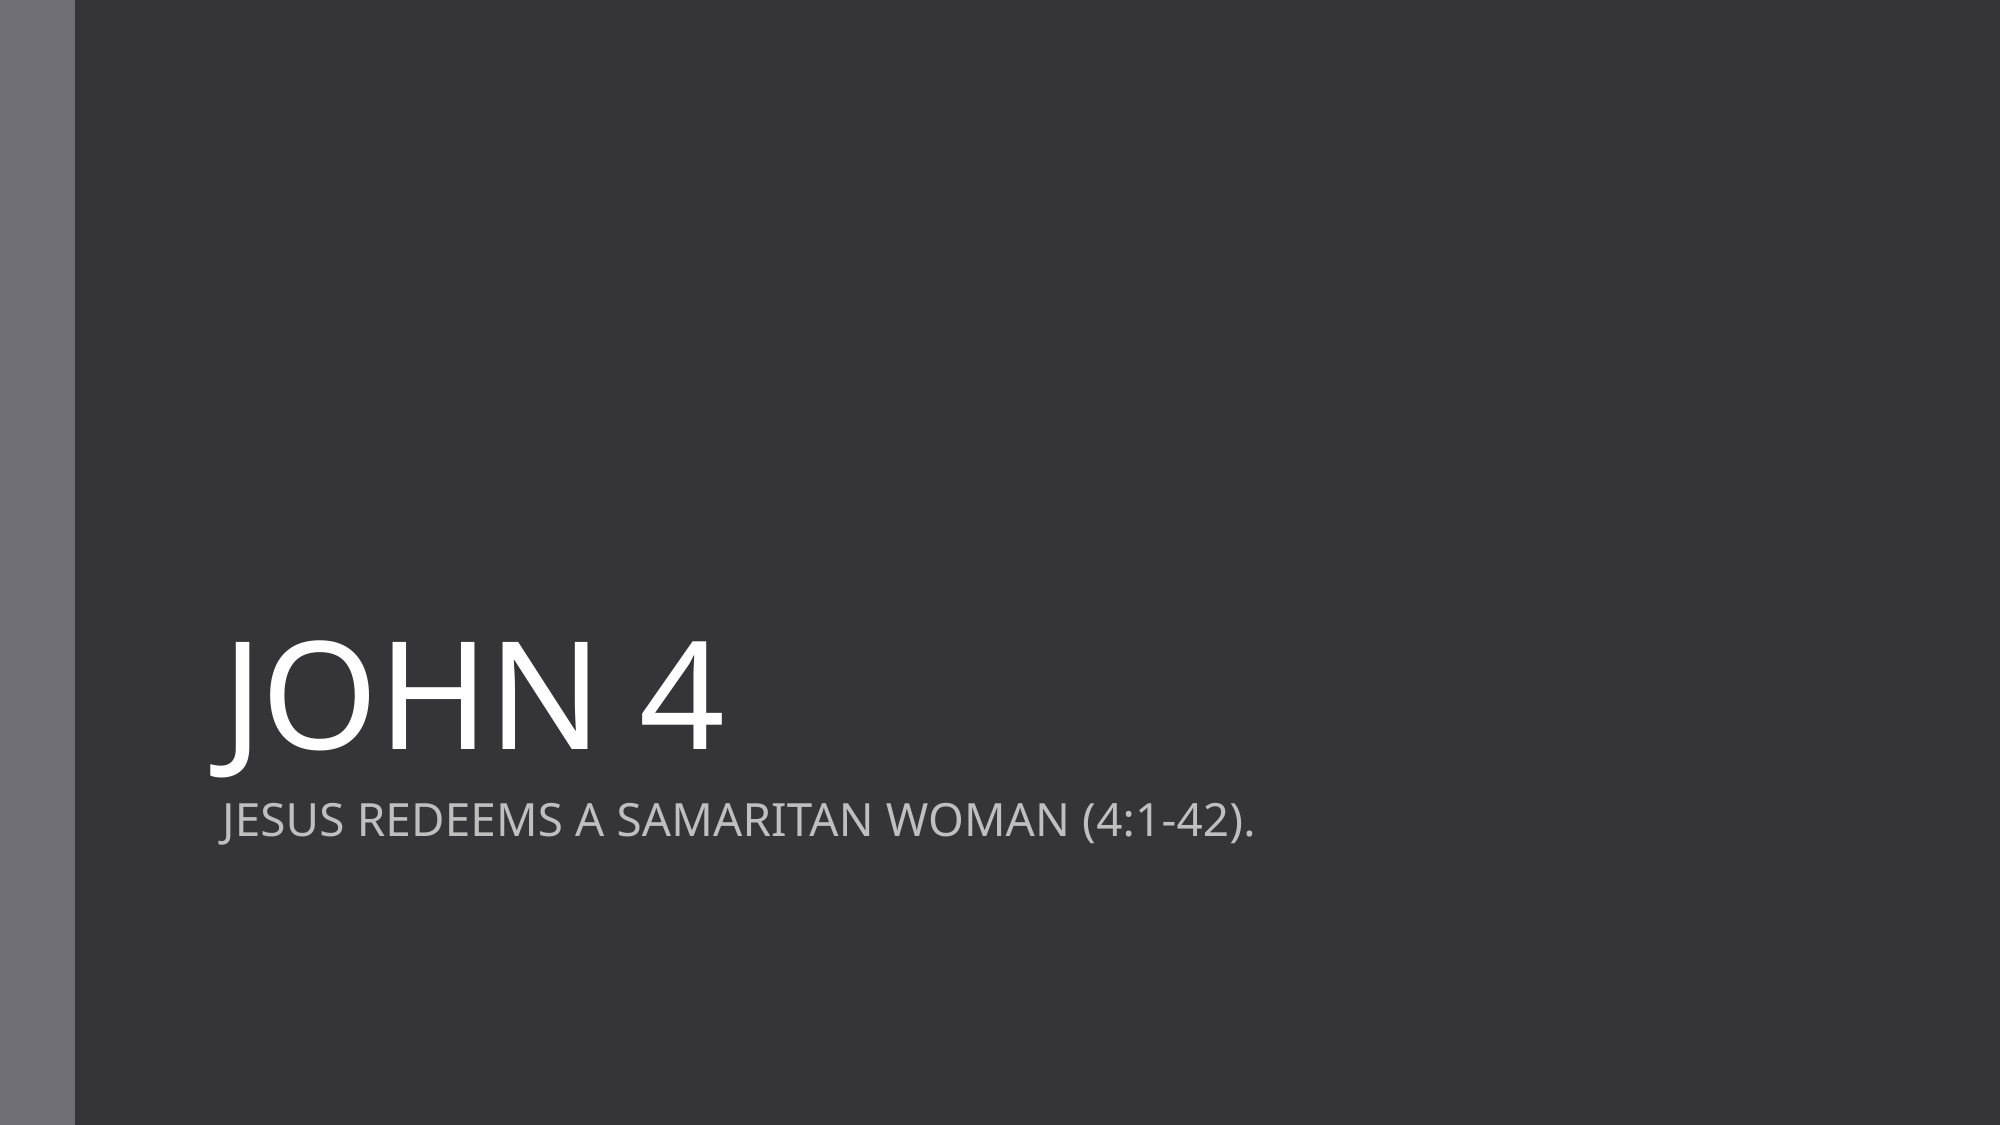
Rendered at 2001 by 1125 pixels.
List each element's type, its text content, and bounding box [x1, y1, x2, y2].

title JOHN 4 [206, 124, 1752, 787]
subtitle JESUS REDEEMS A SAMARITAN WOMAN (4:1-42). [206, 787, 1752, 1066]
